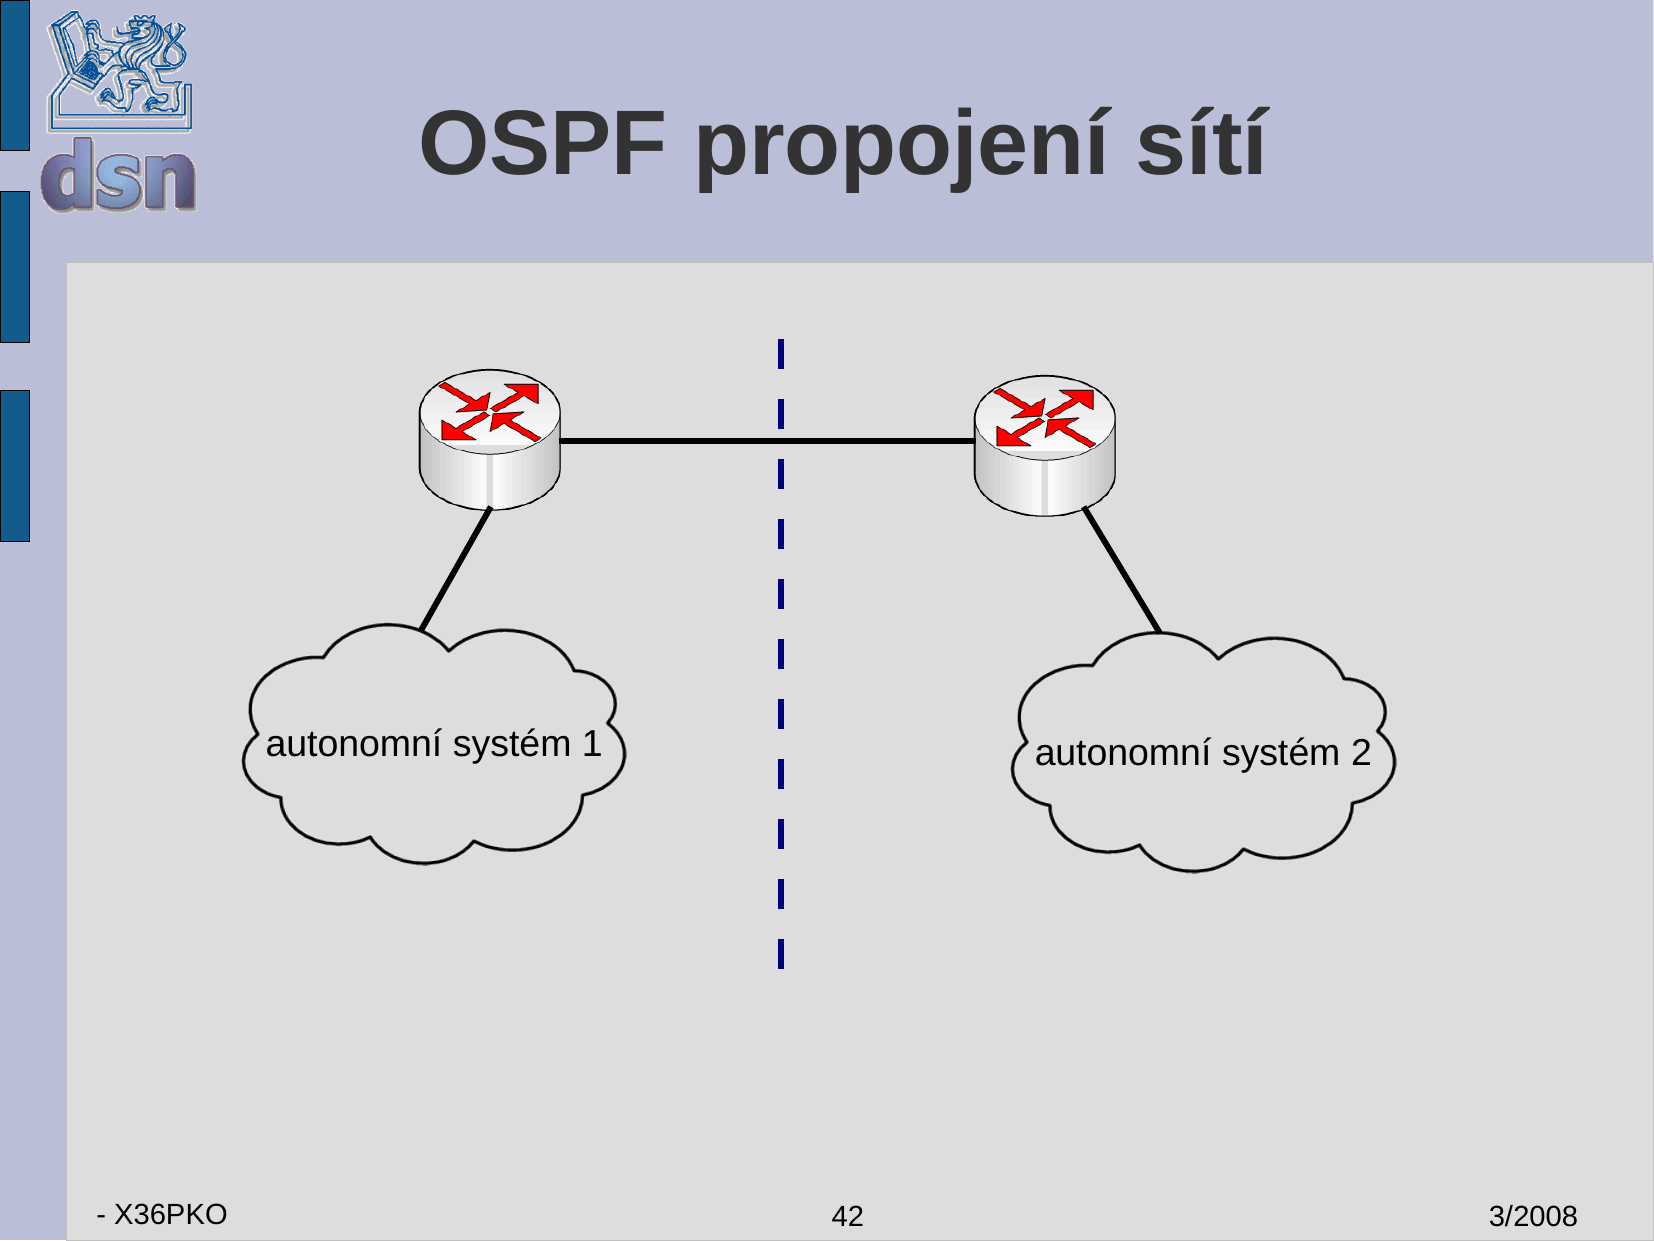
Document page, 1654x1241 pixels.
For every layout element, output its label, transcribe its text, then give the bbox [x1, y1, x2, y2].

picture [10, 10, 223, 230]
picture [973, 374, 1116, 517]
picture [418, 368, 561, 511]
picture [241, 622, 627, 866]
title OSPF propojení sítí [210, 39, 1478, 247]
picture [1010, 630, 1397, 874]
